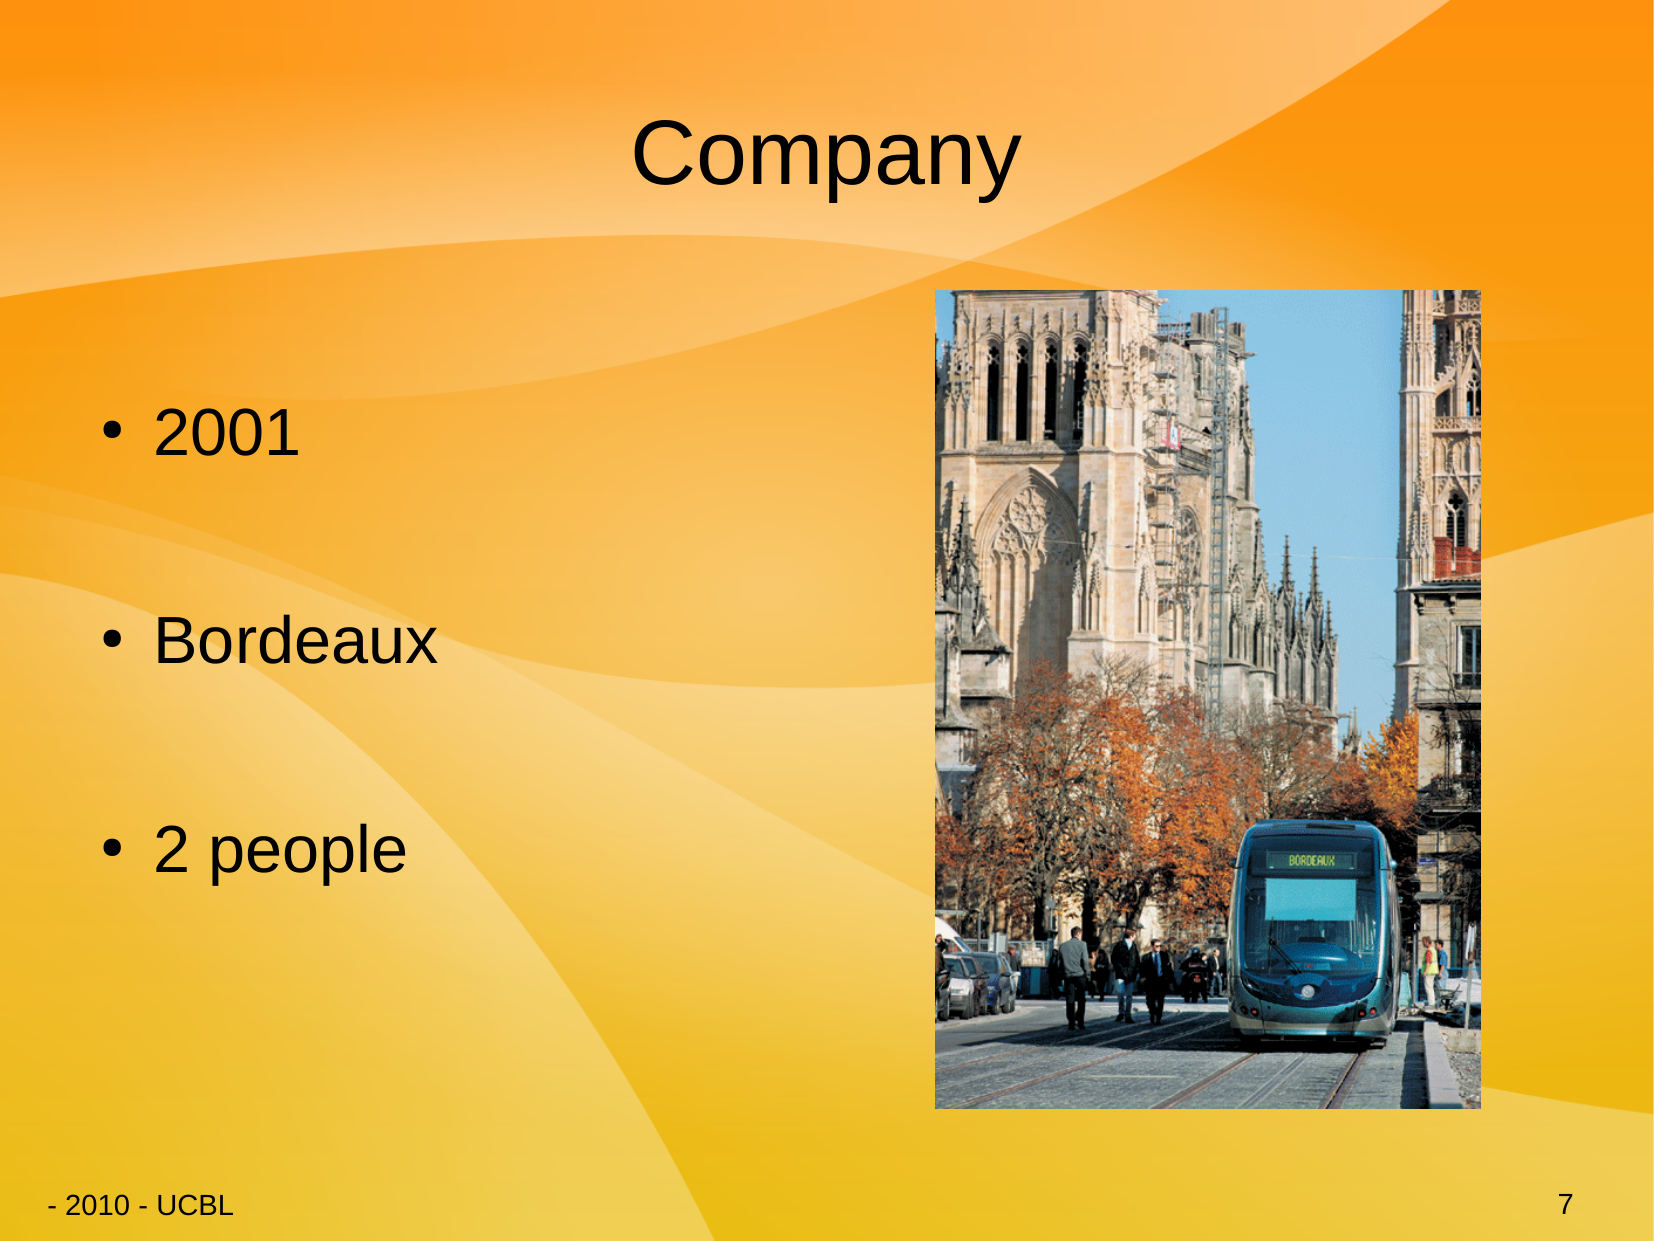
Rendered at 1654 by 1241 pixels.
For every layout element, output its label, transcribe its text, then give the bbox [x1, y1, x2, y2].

text_box Adrian Gaudebert - 2010 - UCBL [16, 1181, 473, 1229]
picture [0, 0, 1654, 1241]
text_box <numéro> [1542, 1180, 1654, 1241]
list 2001 Bordeaux 2 people [82, 290, 809, 1109]
title Company [82, 49, 1571, 257]
